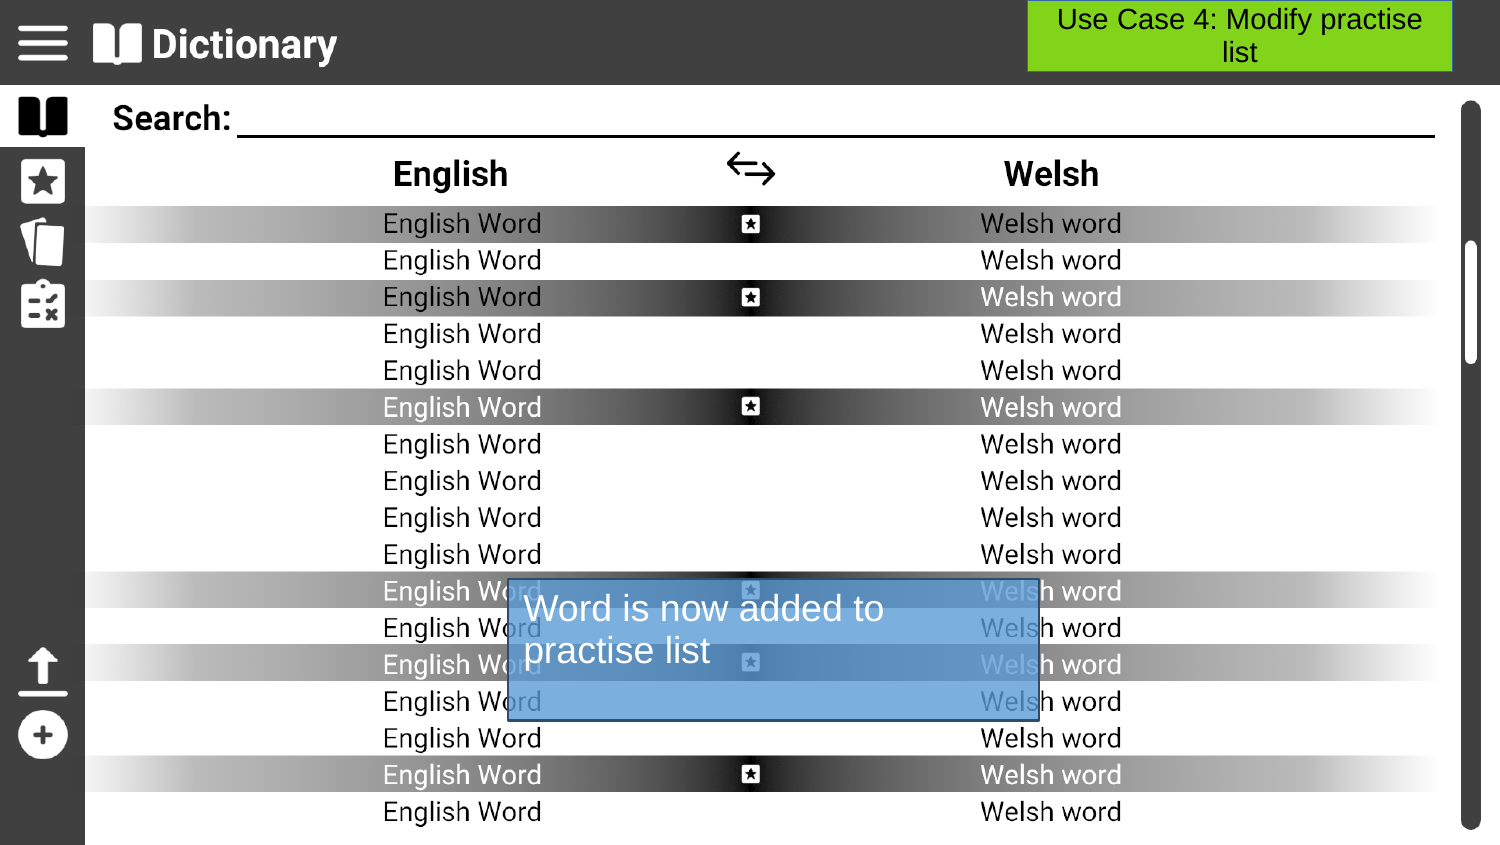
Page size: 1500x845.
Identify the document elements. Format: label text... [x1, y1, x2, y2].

text_box Word is now added to practise list [507, 578, 1040, 721]
text_box Use Case 4: Modify practise list [1027, 0, 1453, 72]
picture [0, 0, 1500, 845]
